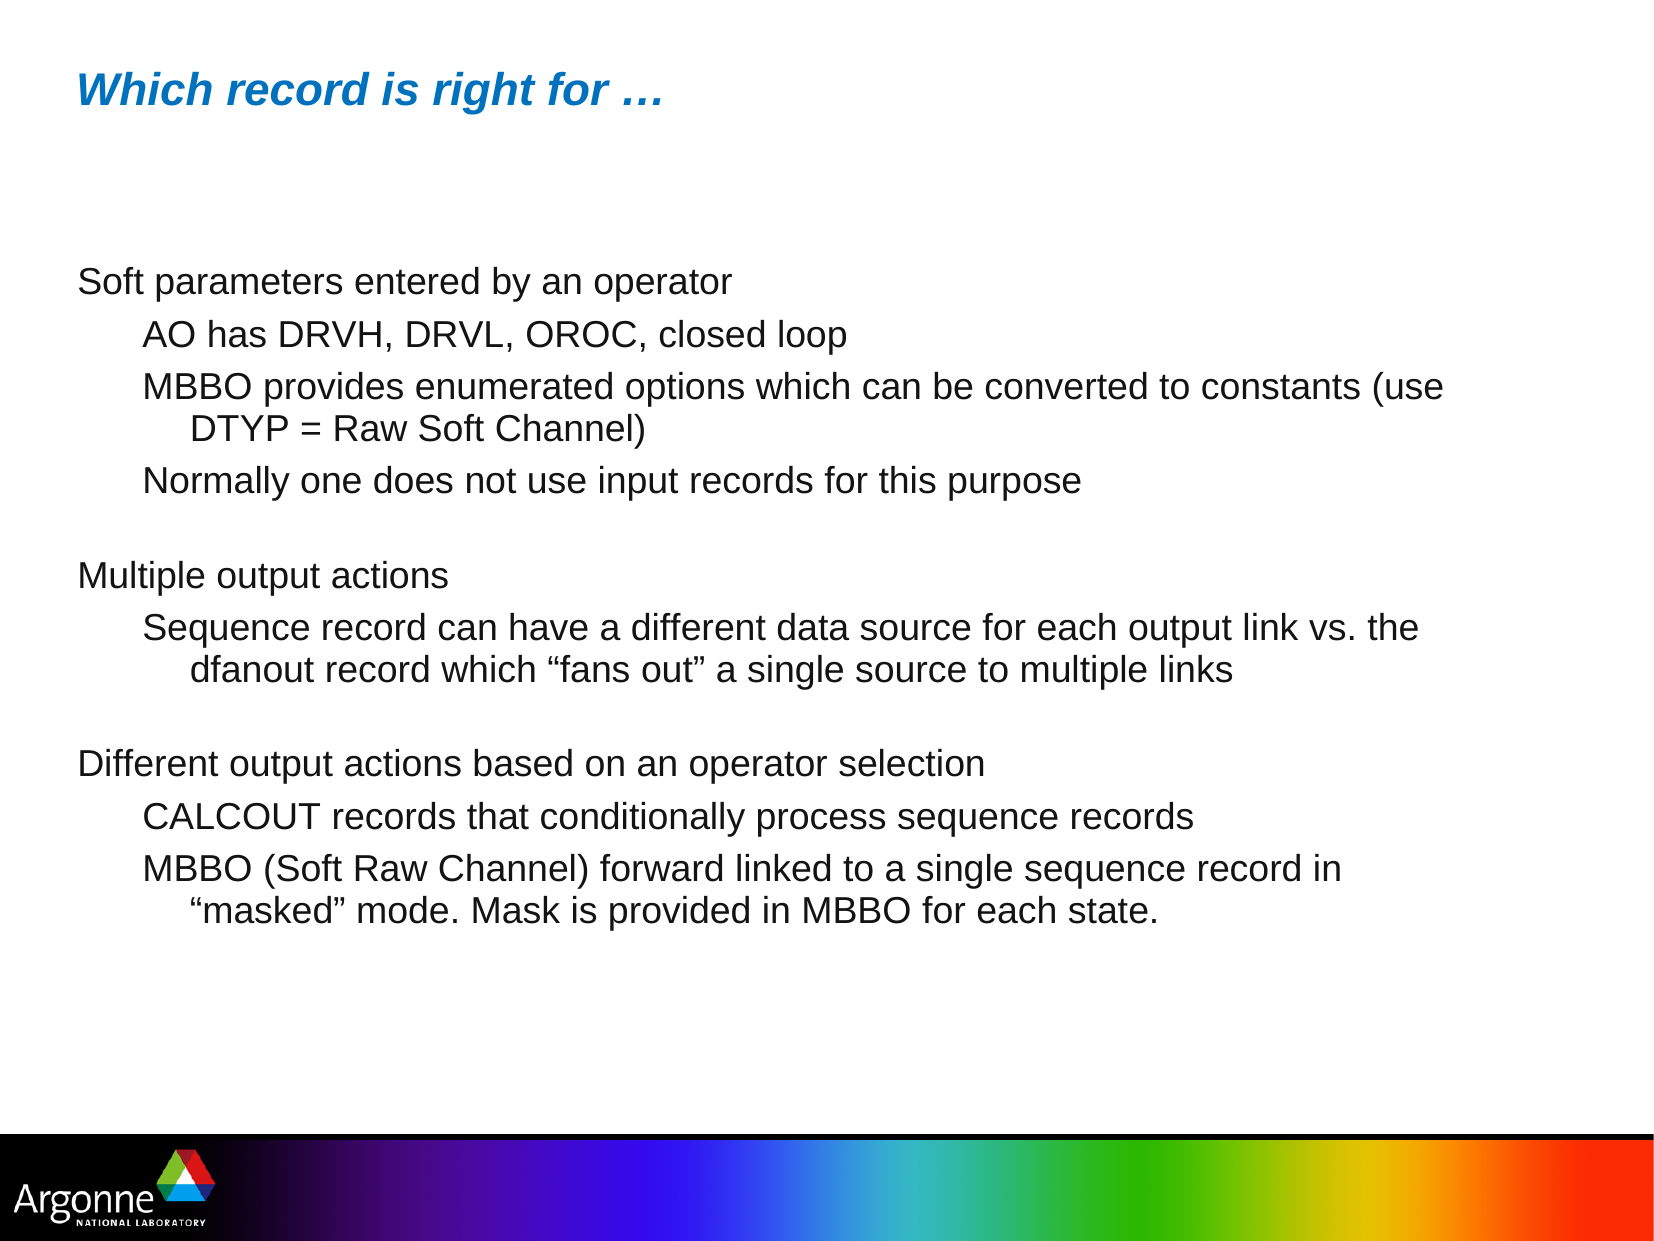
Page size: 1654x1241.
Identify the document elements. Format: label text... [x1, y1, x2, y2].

picture [0, 1134, 1654, 1241]
title Which record is right for … [61, 45, 1500, 123]
list Soft parameters entered by an operator AO has DRVH, DRVL, OROC, closed loop MBBO provides enumerated options which can be converted to constants (use DTYP = Raw Soft Channel) Normally one does not use input records for this purpose Multiple output actions Sequence record can have a different data source for each output link vs. the dfanout record which “fans out” a single source to multiple links Different output actions based on an operator selection CALCOUT records that conditionally process sequence records MBBO (Soft Raw Channel) forward linked to a single sequence record in “masked” mode. Mask is provided in MBBO for each state. [62, 253, 1498, 1126]
